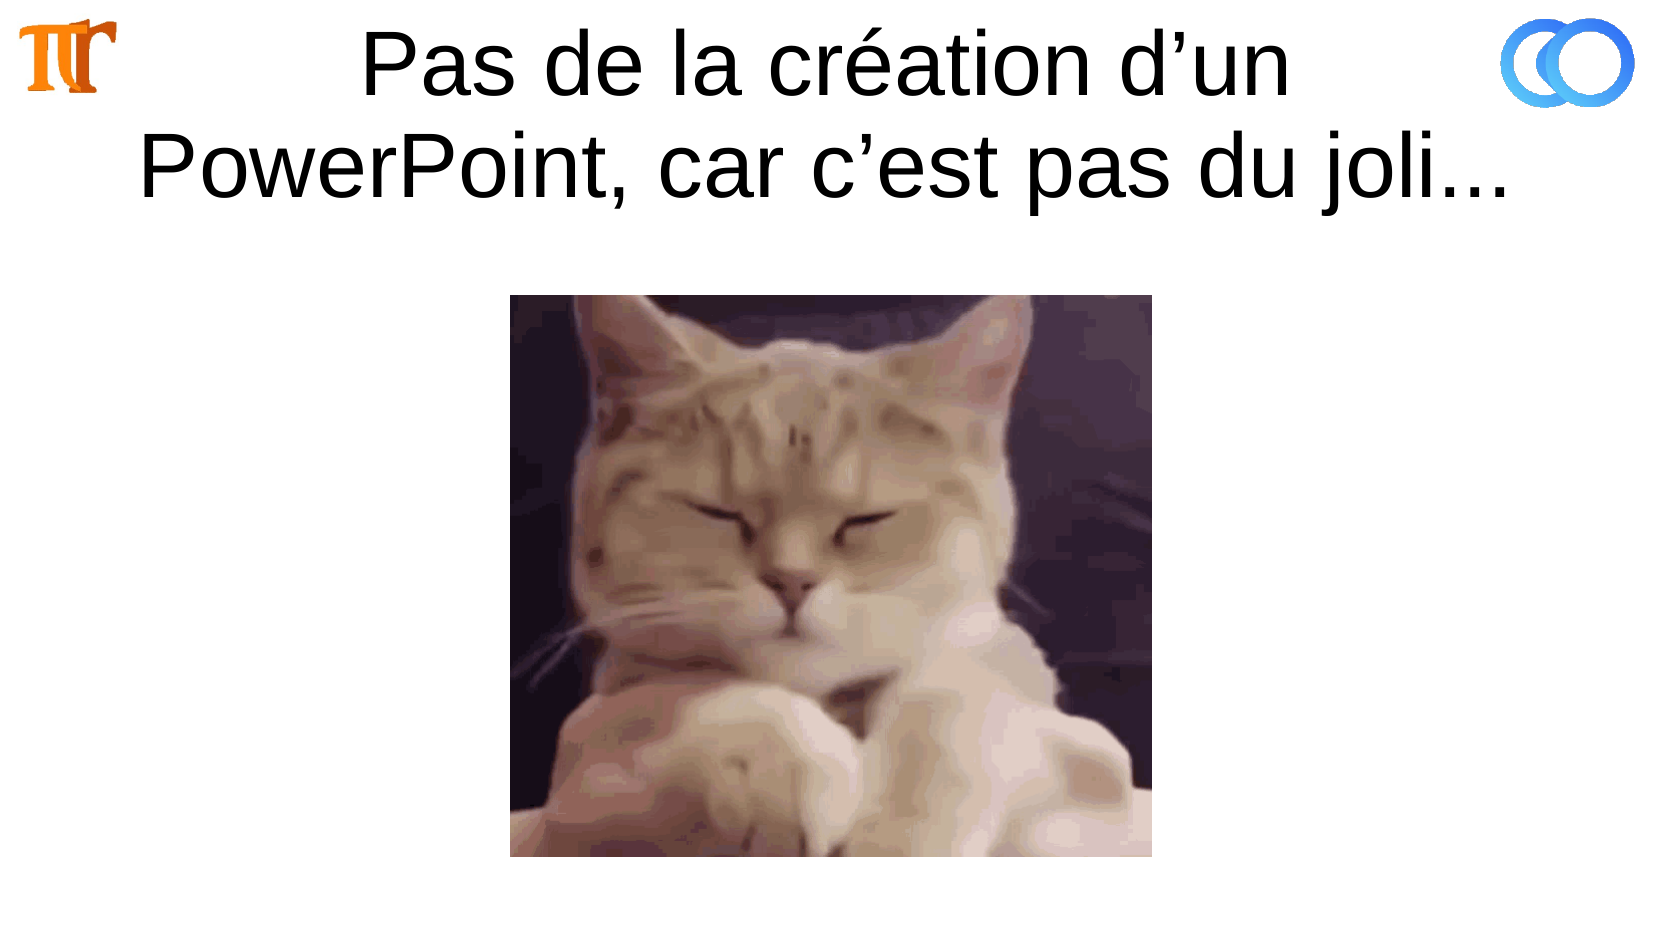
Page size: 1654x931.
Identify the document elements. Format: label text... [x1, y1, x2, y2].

title Pas de la création d’un PowerPoint, car c’est pas du joli... [82, 12, 1571, 218]
picture [1450, 0, 1654, 142]
picture [17, 5, 119, 107]
picture [510, 295, 1152, 857]
